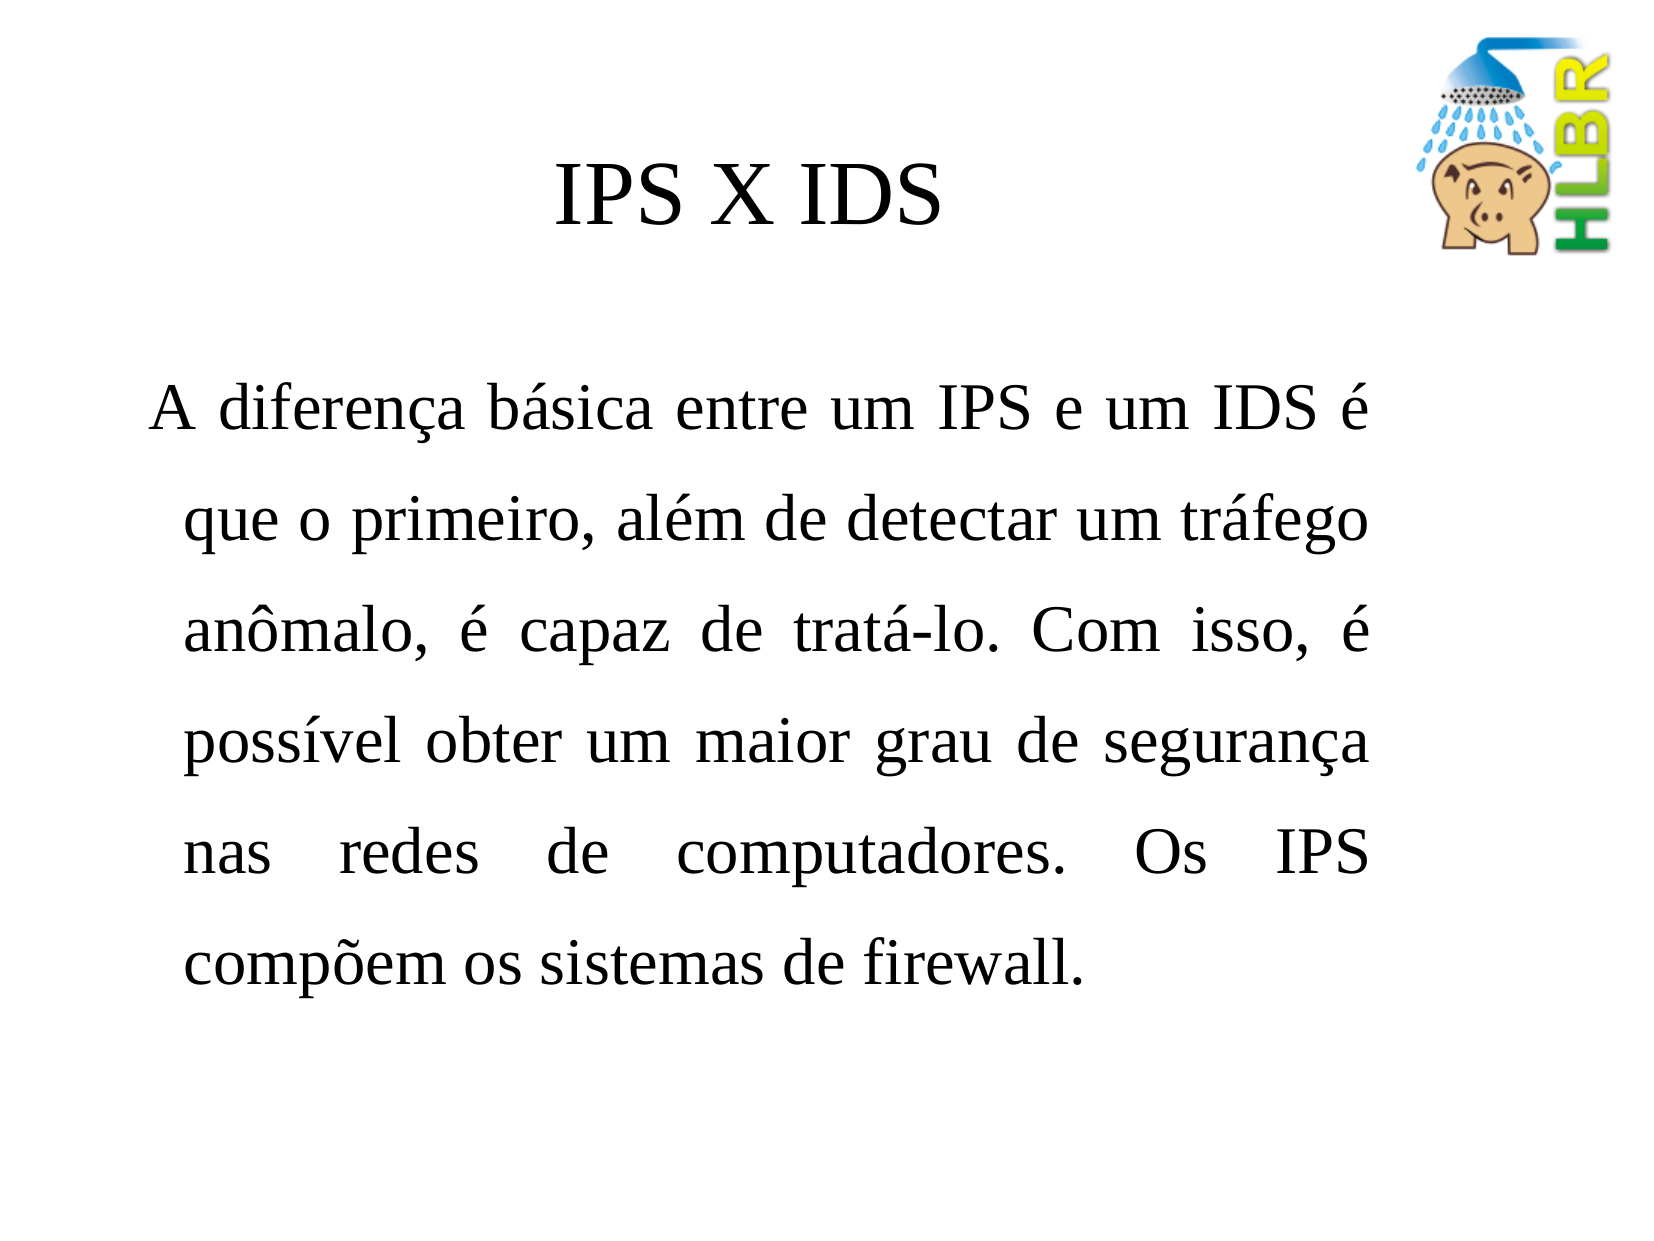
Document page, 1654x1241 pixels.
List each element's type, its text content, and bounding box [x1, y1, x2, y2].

list A diferença básica entre um IPS e um IDS é que o primeiro, além de detectar um tráfego anômalo, é capaz de tratá-lo. Com isso, é possível obter um maior grau de segurança nas redes de computadores. Os IPS compõem os sistemas de firewall. [112, 324, 1388, 1001]
title IPS X IDS [112, 99, 1388, 288]
picture [1416, 37, 1612, 260]
